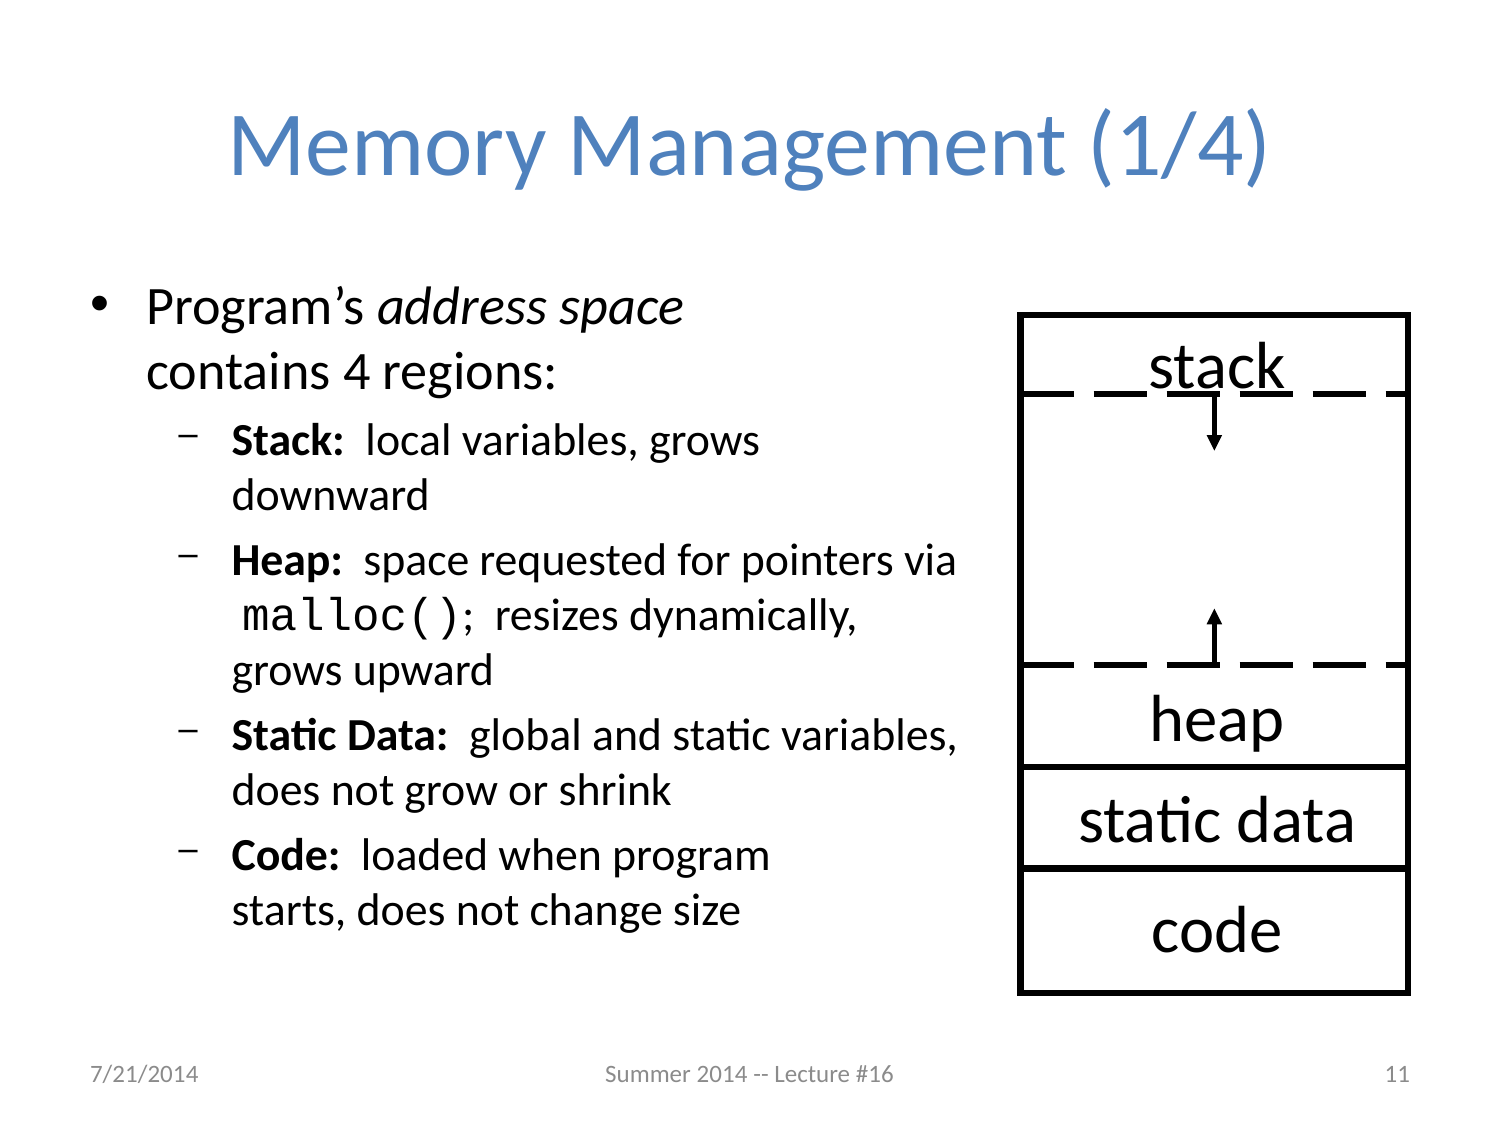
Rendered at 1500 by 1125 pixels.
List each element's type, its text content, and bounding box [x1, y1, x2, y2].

footer Summer 2014 -- Lecture #16 [512, 1042, 988, 1103]
text_box stack [1133, 314, 1301, 410]
text_box [1024, 394, 1405, 666]
slide_number <number> [1074, 1042, 1425, 1103]
list Program’s address space contains 4 regions: Stack: local variables, grows downward Heap: space requested for pointers via malloc(); resizes dynamically, grows upward Static Data: global and static variables, does not grow or shrink Code: loaded when program starts, does not change size [75, 262, 975, 1073]
title Memory Management (1/4) [75, 45, 1425, 233]
slide_number 7/21/2014 [75, 1042, 425, 1103]
text_box code [1136, 878, 1298, 974]
text_box static data [1063, 768, 1372, 864]
text_box heap [1134, 667, 1300, 762]
